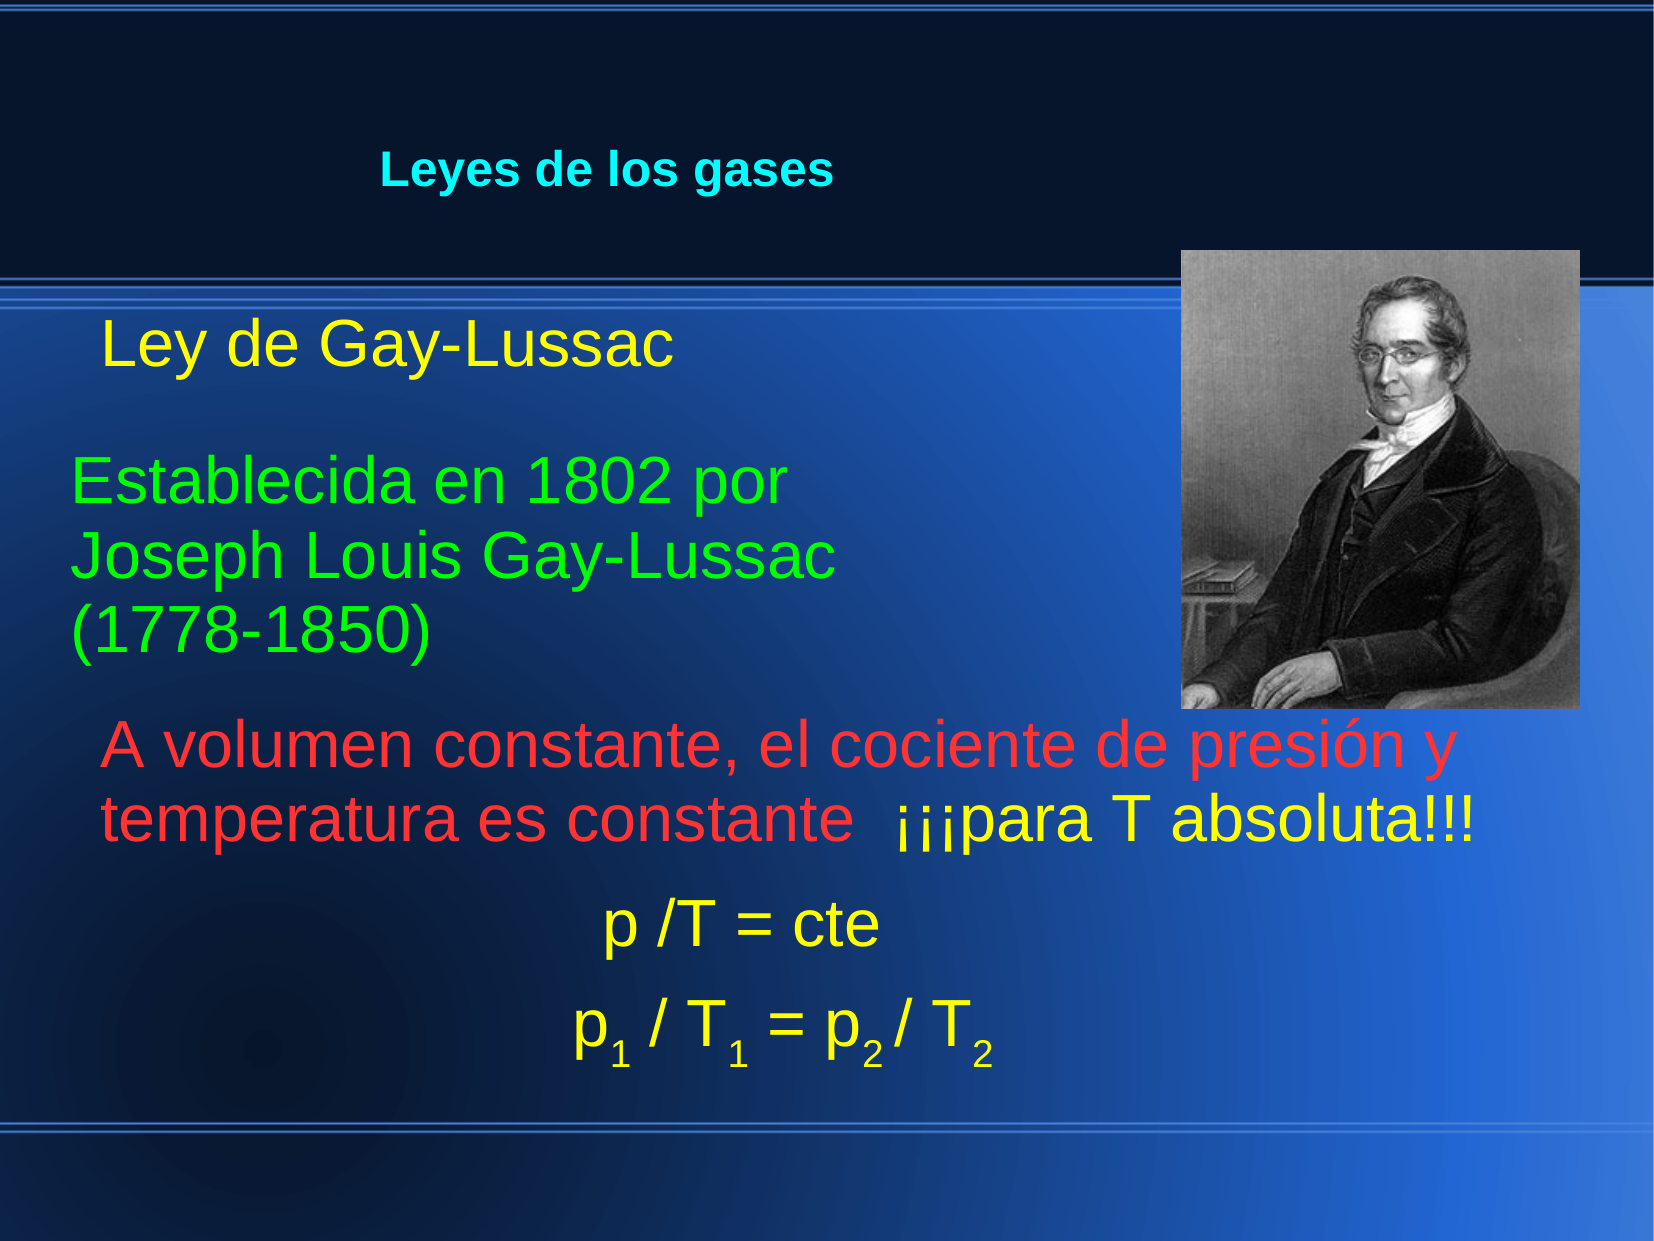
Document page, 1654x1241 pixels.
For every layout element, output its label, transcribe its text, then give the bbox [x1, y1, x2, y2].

list p1 / T1 = p2 / T2 [501, 985, 1034, 1093]
title Leyes de los gases [32, 118, 1182, 220]
list Ley de Gay-Lussac [29, 306, 1181, 414]
list p /T = cte [531, 885, 975, 985]
list Establecida en 1802 por Joseph Louis Gay-Lussac (1778-1850) [0, 442, 975, 698]
picture [0, 0, 1654, 1241]
list A volumen constante, el cociente de presión y temperatura es constante ¡¡¡para T absoluta!!! [29, 706, 1625, 857]
